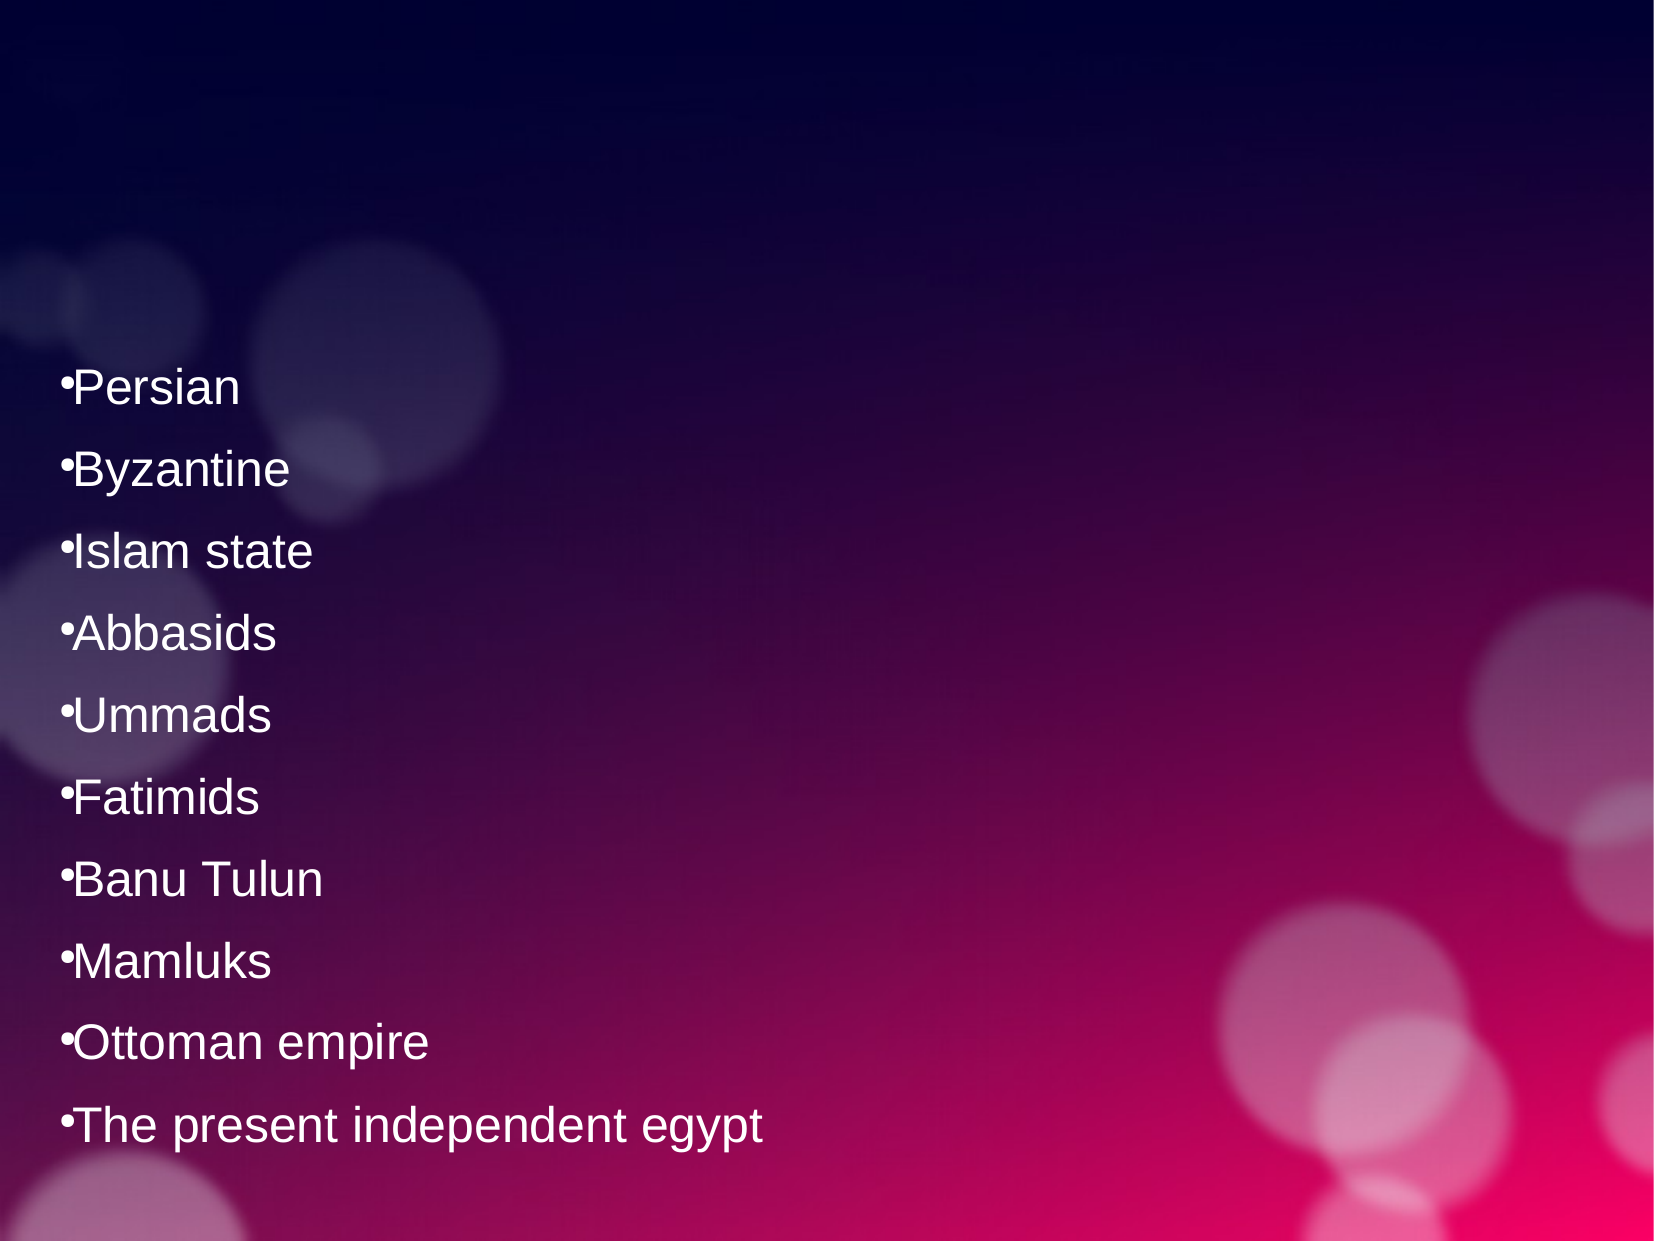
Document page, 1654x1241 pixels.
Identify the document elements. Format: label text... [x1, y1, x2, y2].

list Persian Byzantine Islam state Abbasids Ummads Fatimids Banu Tulun Mamluks Ottoman empire The present independent egypt [59, 354, 1548, 1158]
